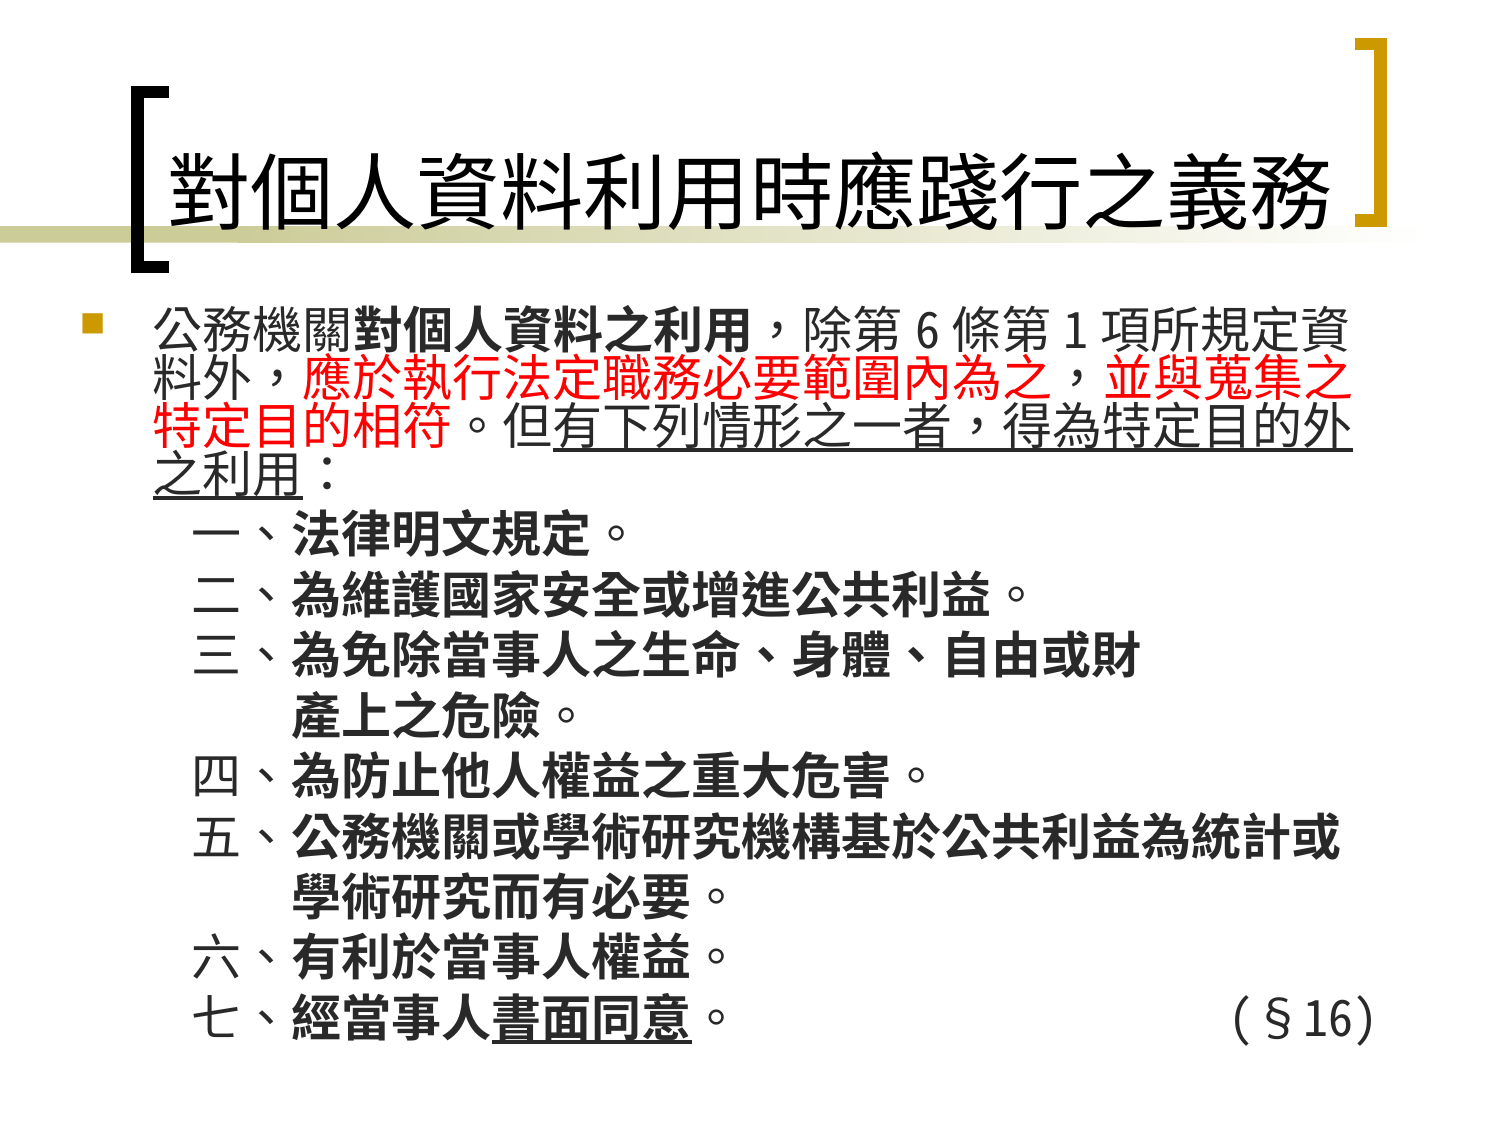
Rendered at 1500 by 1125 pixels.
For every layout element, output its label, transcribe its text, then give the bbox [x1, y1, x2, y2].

list 公務機關對個人資料之利用，除第6條第1項所規定資料外，應於執行法定職務必要範圍內為之，並與蒐集之特定目的相符。但有下列情形之一者，得為特定目的外之利用： 一、法律明文規定。 二、為維護國家安全或增進公共利益。 三、為免除當事人之生命、身體、自由或財 產上之危險。 四、為防止他人權益之重大危害。 五、公務機關或學術研究機構基於公共利益為統計或 學術研究而有必要。 六、有利於當事人權益。 七、經當事人書面同意。 (§16) [64, 302, 1413, 1071]
title 對個人資料利用時應踐行之義務 [152, 15, 1400, 248]
